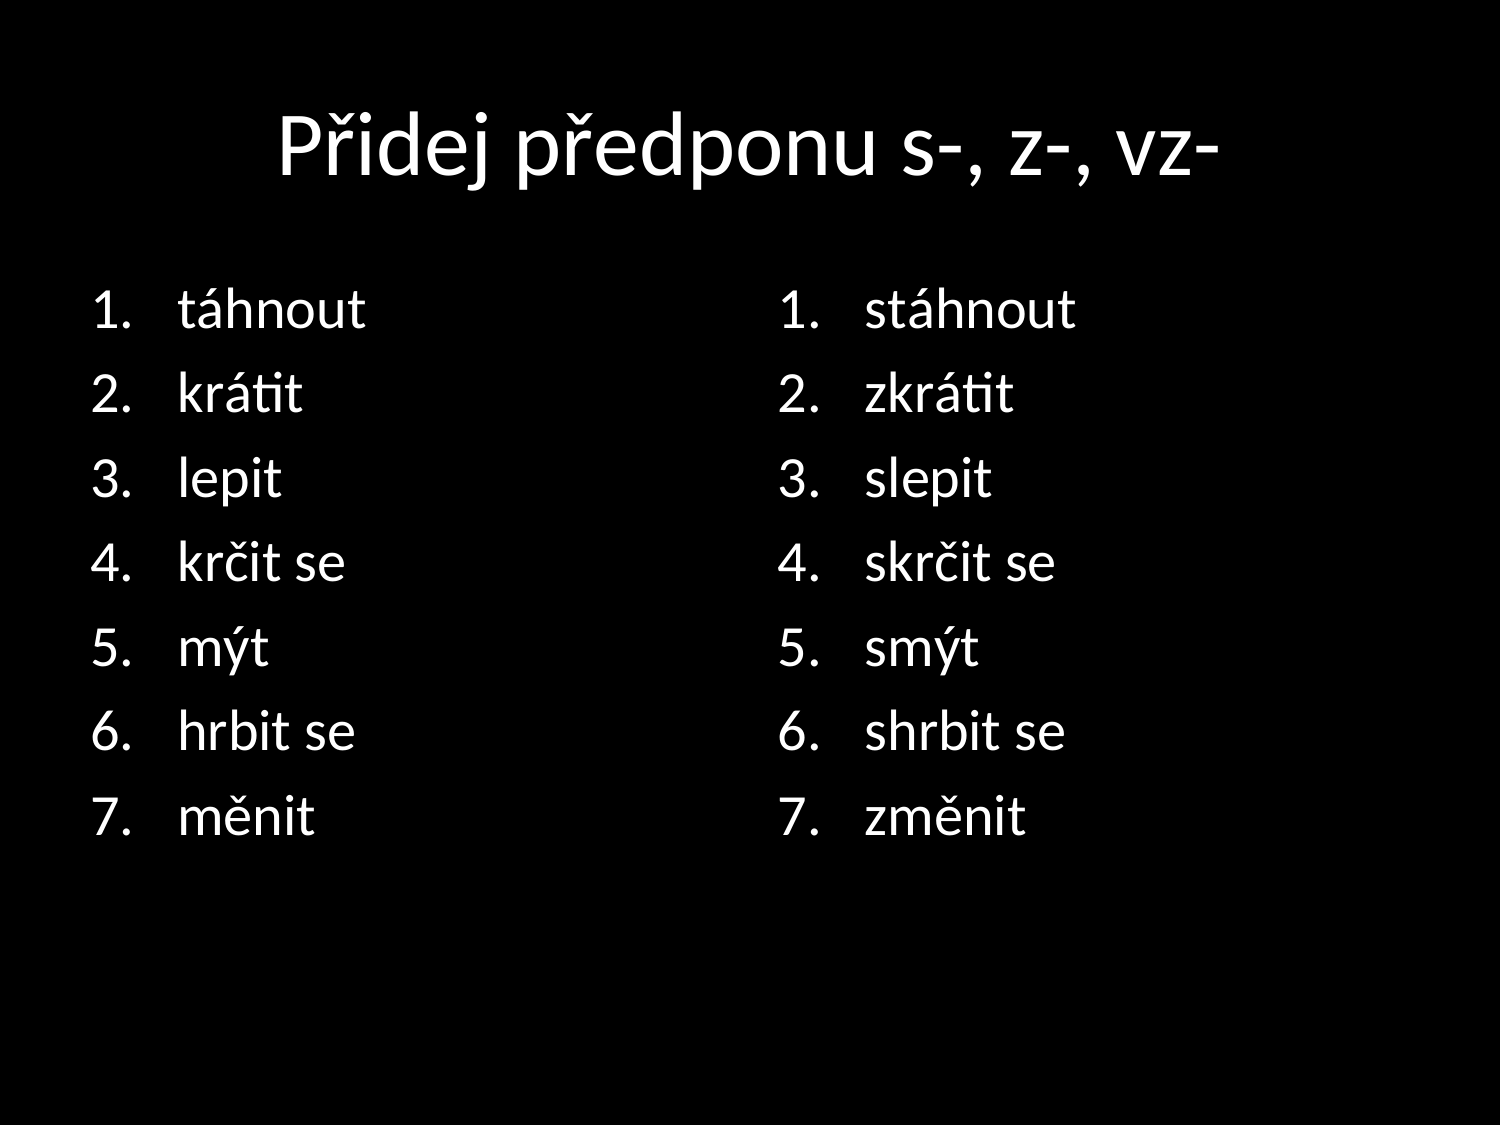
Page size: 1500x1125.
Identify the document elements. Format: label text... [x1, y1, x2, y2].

list táhnout krátit lepit krčit se mýt hrbit se měnit [75, 262, 738, 1006]
list stáhnout zkrátit slepit skrčit se smýt shrbit se změnit [762, 262, 1426, 1006]
title Přidej předponu s-, z-, vz- [75, 45, 1426, 233]
